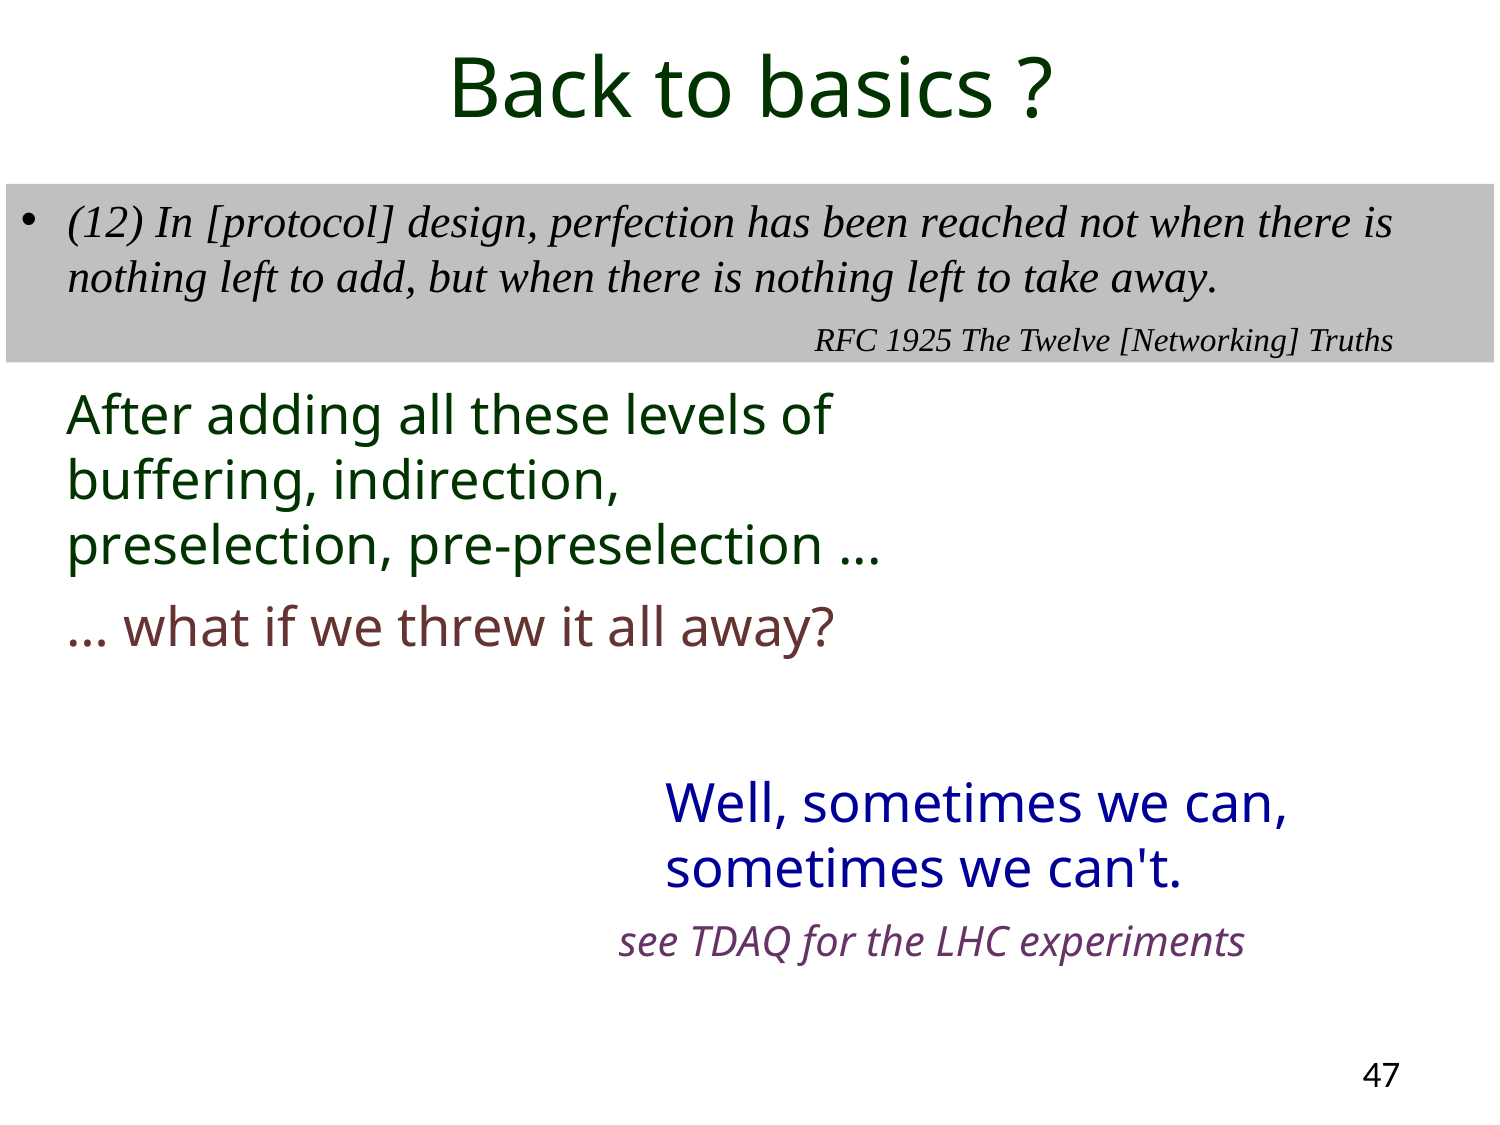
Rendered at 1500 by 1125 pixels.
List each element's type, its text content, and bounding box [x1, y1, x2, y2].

list Well, sometimes we can, sometimes we can't. see TDAQ for the LHC experiments [604, 760, 1377, 1047]
list After adding all these levels of buffering, indirection, preselection, pre-preselection ... … what if we threw it all away? [5, 372, 901, 736]
list (12) In [protocol] design, perfection has been reached not when there is nothing left to add, but when there is nothing left to take away. RFC 1925 The Twelve [Networking] Truths [6, 183, 1495, 363]
title Back to basics ? [6, 0, 1495, 169]
